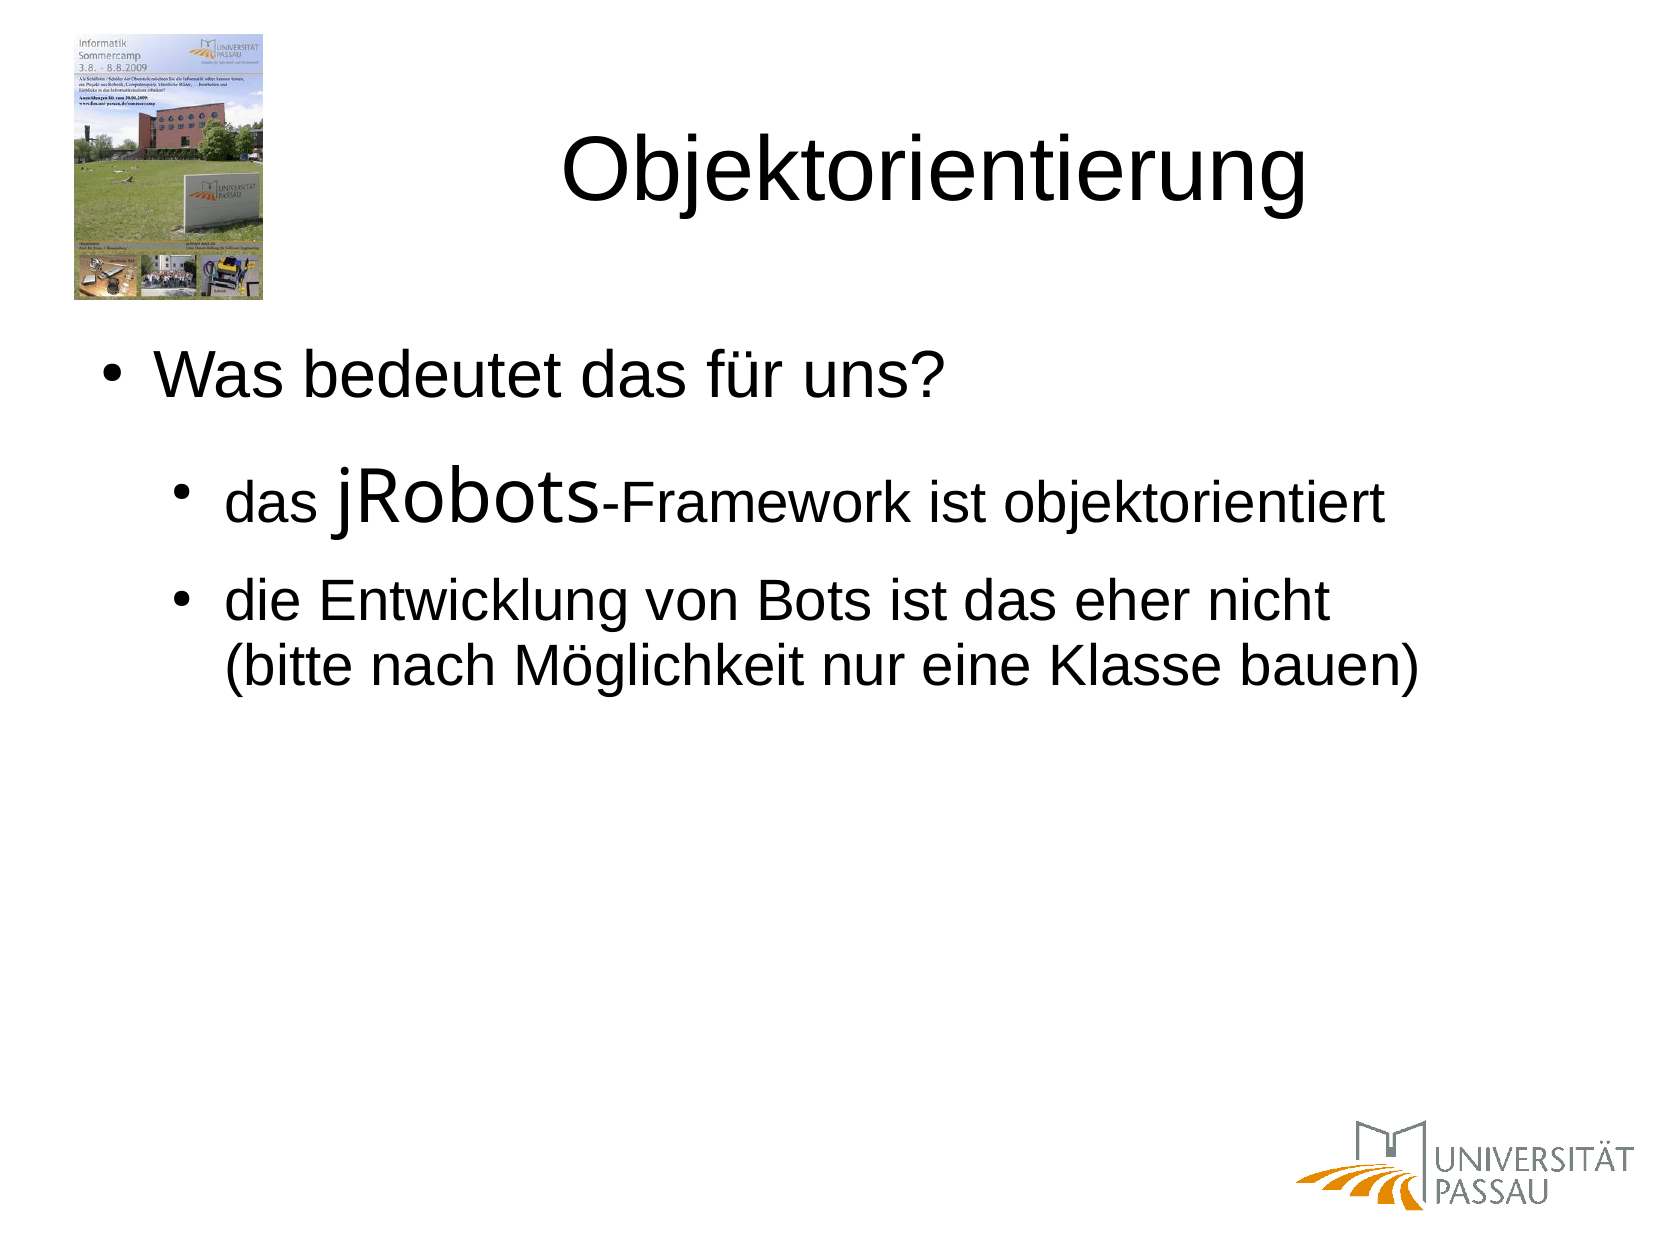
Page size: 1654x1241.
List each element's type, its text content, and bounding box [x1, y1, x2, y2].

picture [74, 34, 263, 300]
picture [1295, 1120, 1634, 1211]
list Was bedeutet das für uns? das jRobots-Framework ist objektorientiert die Entwicklung von Bots ist das eher nicht (bitte nach Möglichkeit nur eine Klasse bauen) [82, 337, 1571, 1157]
title Objektorientierung [300, 37, 1571, 301]
